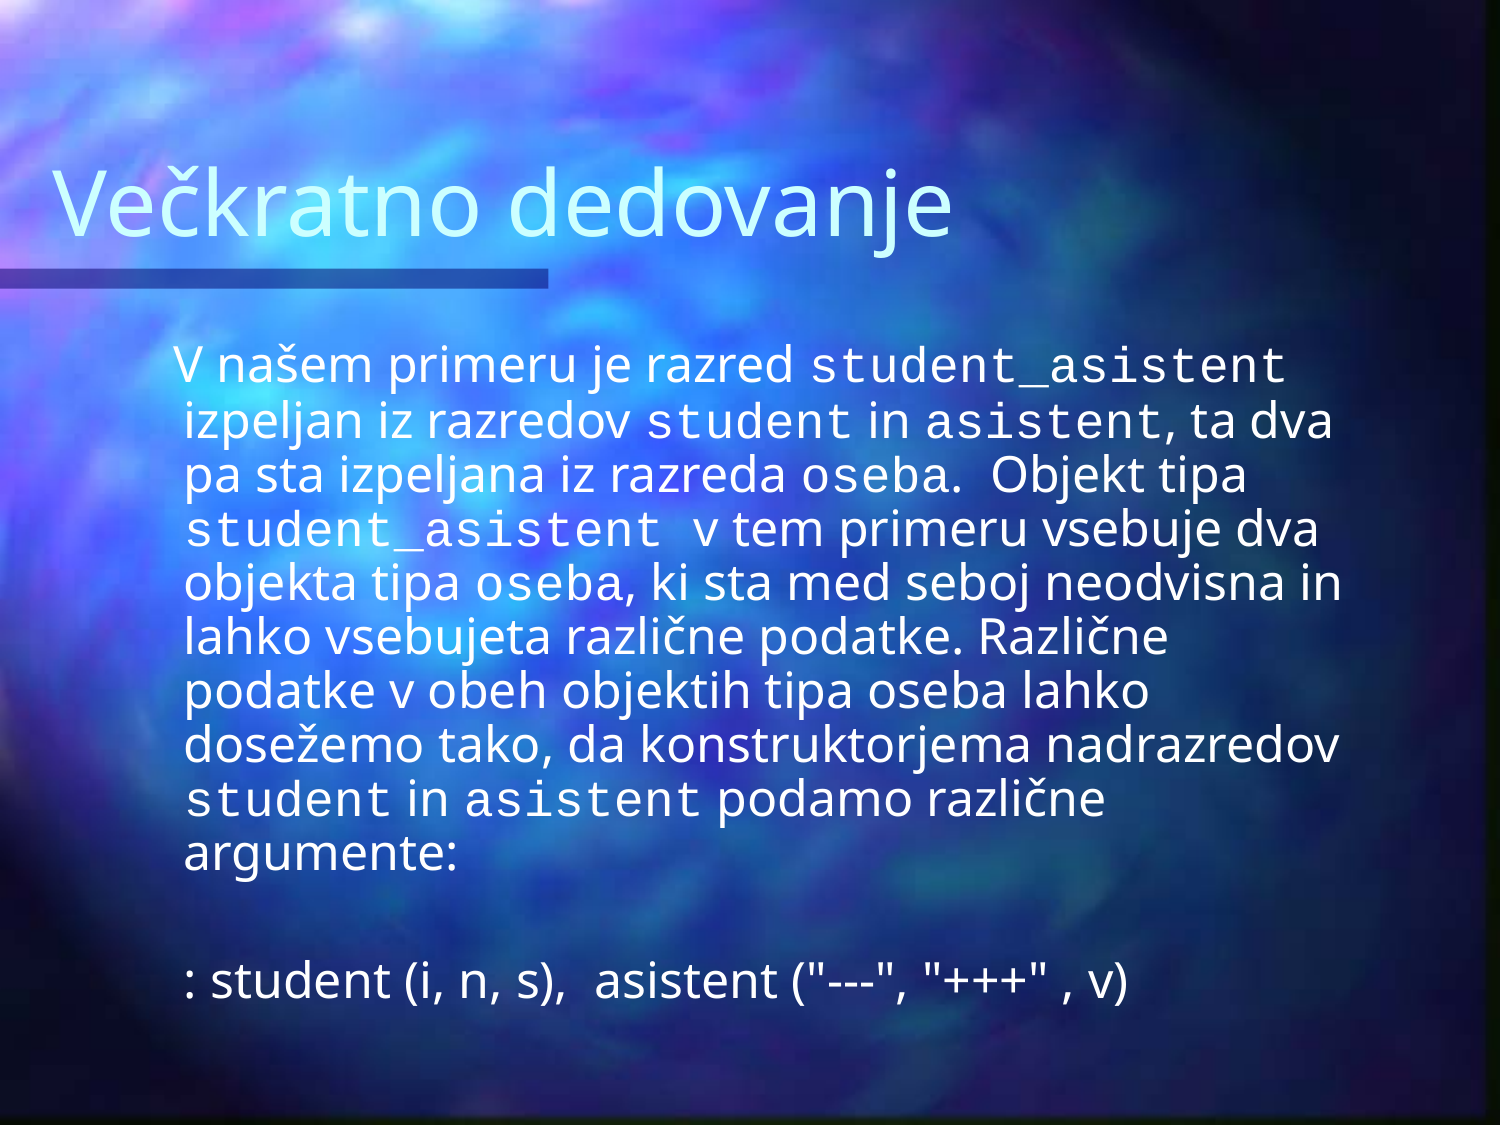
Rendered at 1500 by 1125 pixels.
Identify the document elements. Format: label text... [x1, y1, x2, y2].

list V našem primeru je razred student_asistent izpeljan iz razredov student in asistent, ta dva pa sta izpeljana iz razreda oseba. Objekt tipa student_asistent v tem primeru vsebuje dva objekta tipa oseba, ki sta med seboj neodvisna in lahko vsebujeta različne podatke. Različne podatke v obeh objektih tipa oseba lahko dosežemo tako, da konstruktorjema nadrazredov student in asistent podamo različne argumente: : student (i, n, s), asistent ("---", "+++" , v) [112, 324, 1388, 1000]
title Večkratno dedovanje [37, 75, 1313, 263]
picture [0, 0, 1500, 1125]
